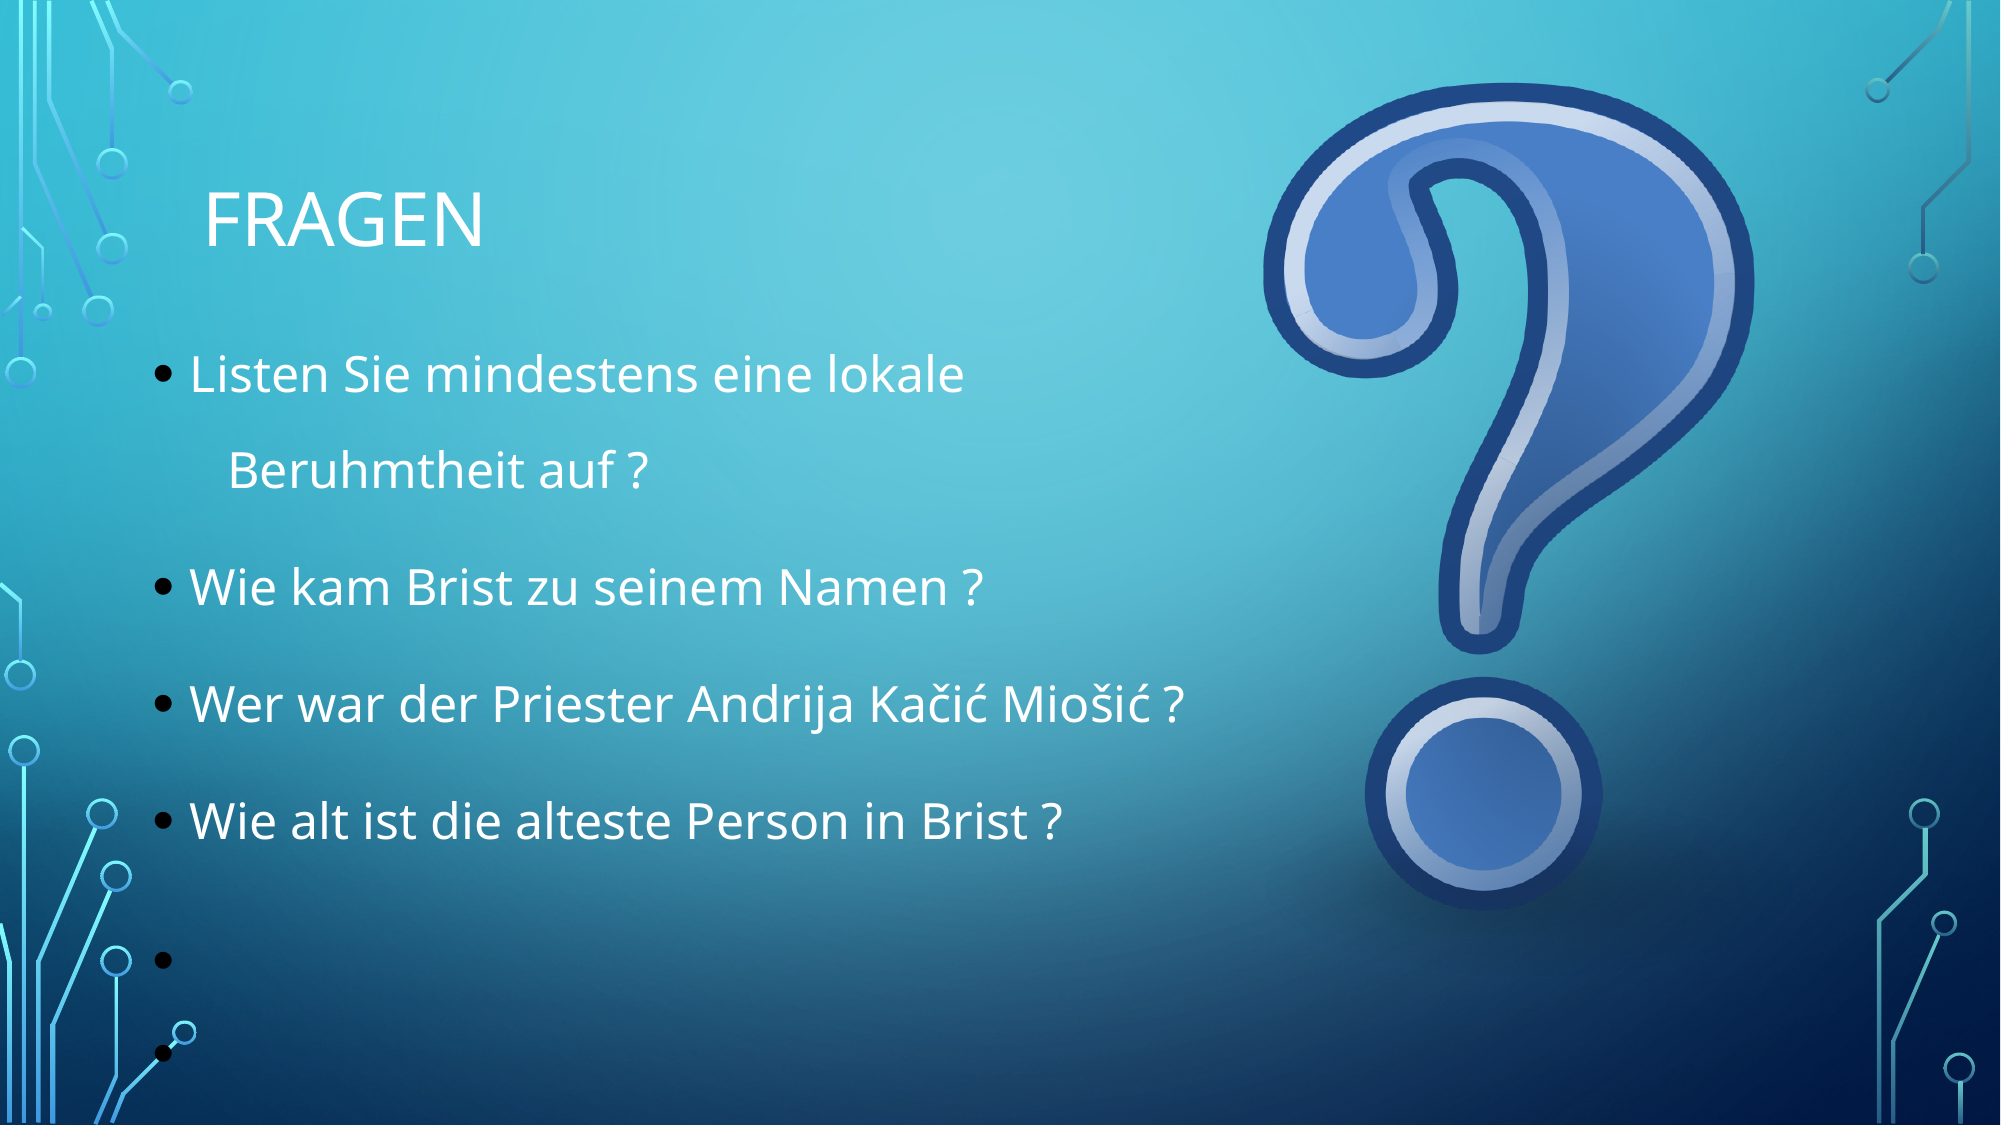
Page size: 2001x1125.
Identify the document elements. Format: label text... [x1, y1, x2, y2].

title Fragen [187, 101, 1016, 299]
picture [1016, 27, 2000, 997]
list Listen Sie mindestens eine lokale Beruhmtheit auf ? Wie kam Brist zu seinem Namen ? Wer war der Priester Andrija Kačić Miošić ? Wie alt ist die alteste Person in Brist ? [137, 299, 1291, 1014]
